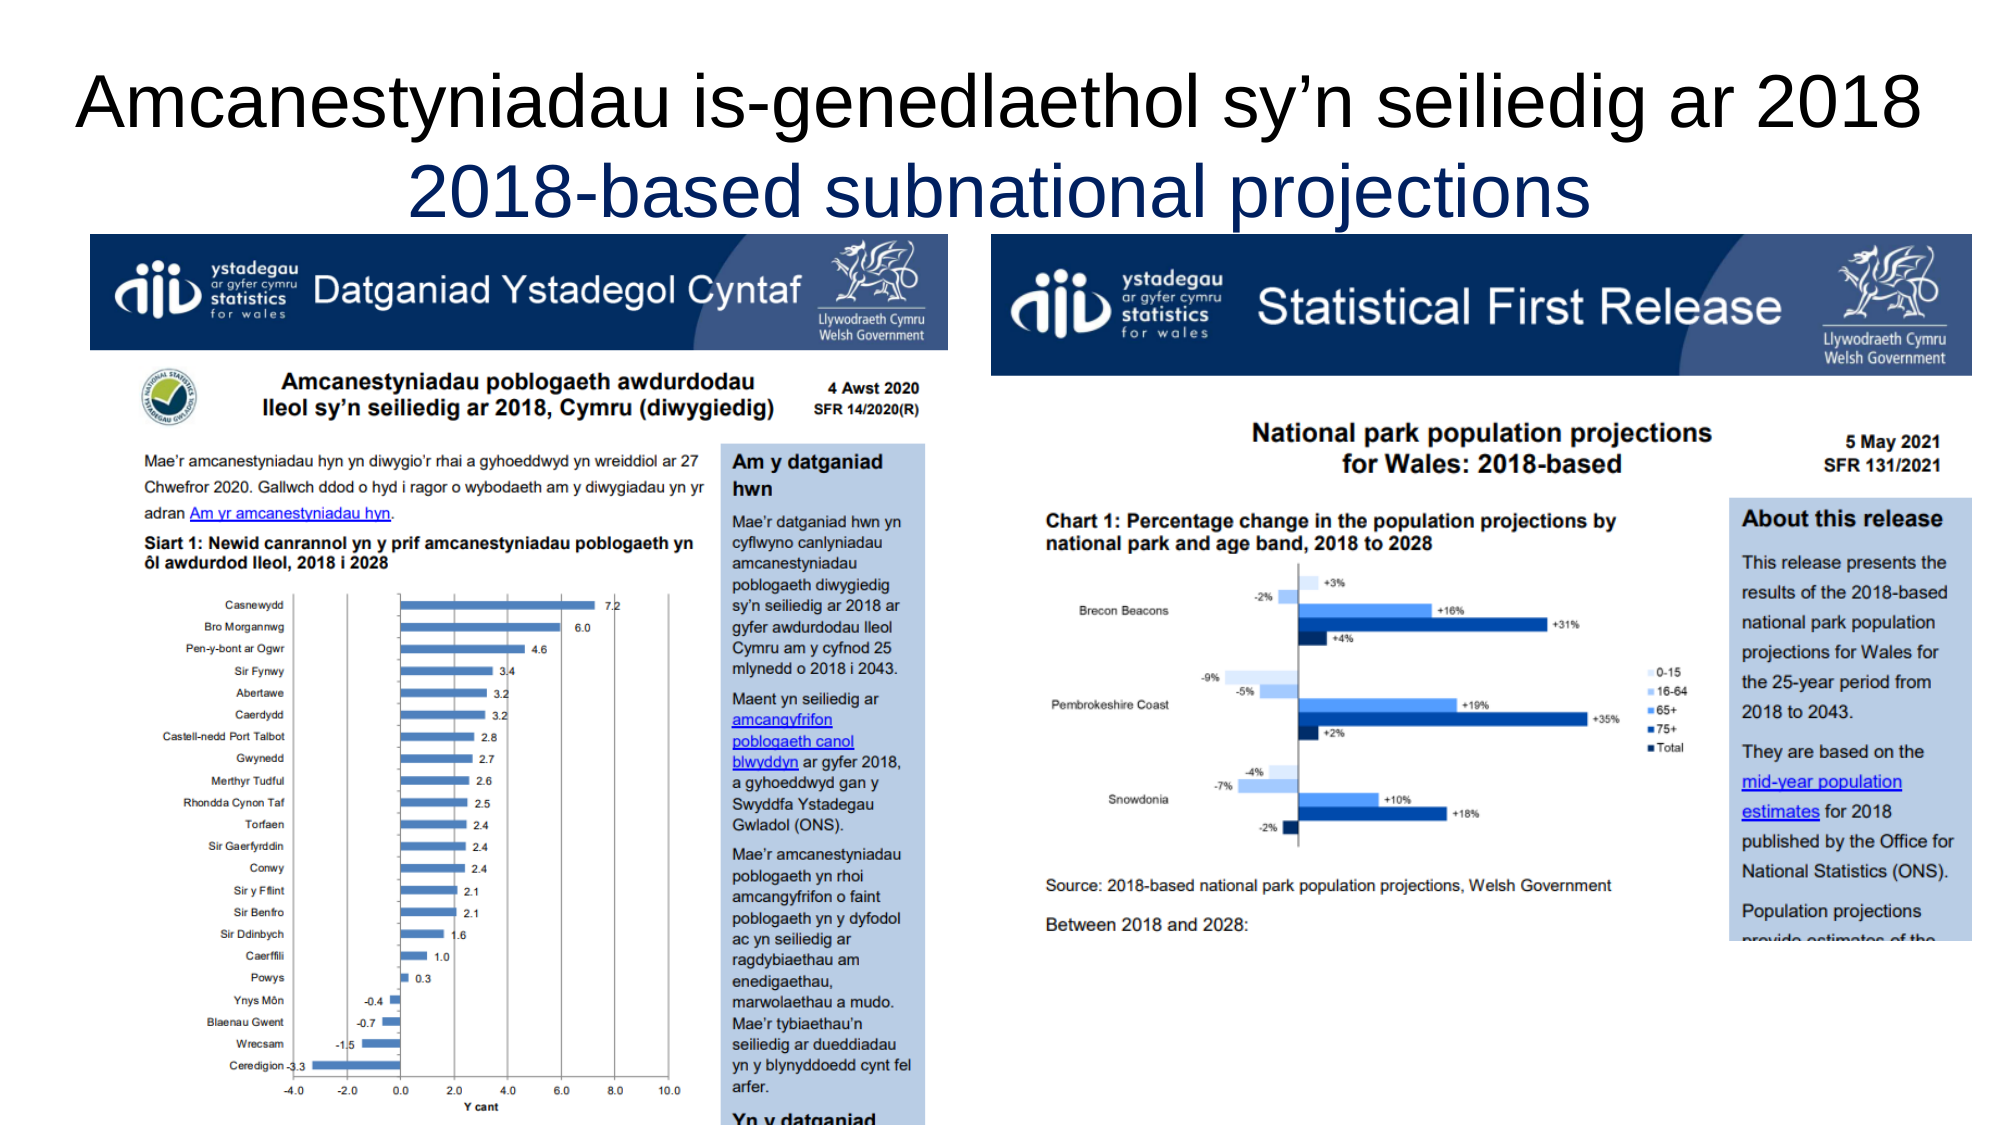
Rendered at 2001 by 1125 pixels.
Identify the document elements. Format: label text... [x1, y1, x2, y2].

picture [90, 234, 948, 1125]
picture [991, 234, 1972, 941]
title Amcanestyniadau is-genedlaethol sy’n seiliedig ar 2018 2018-based subnational projections [19, 45, 1981, 233]
